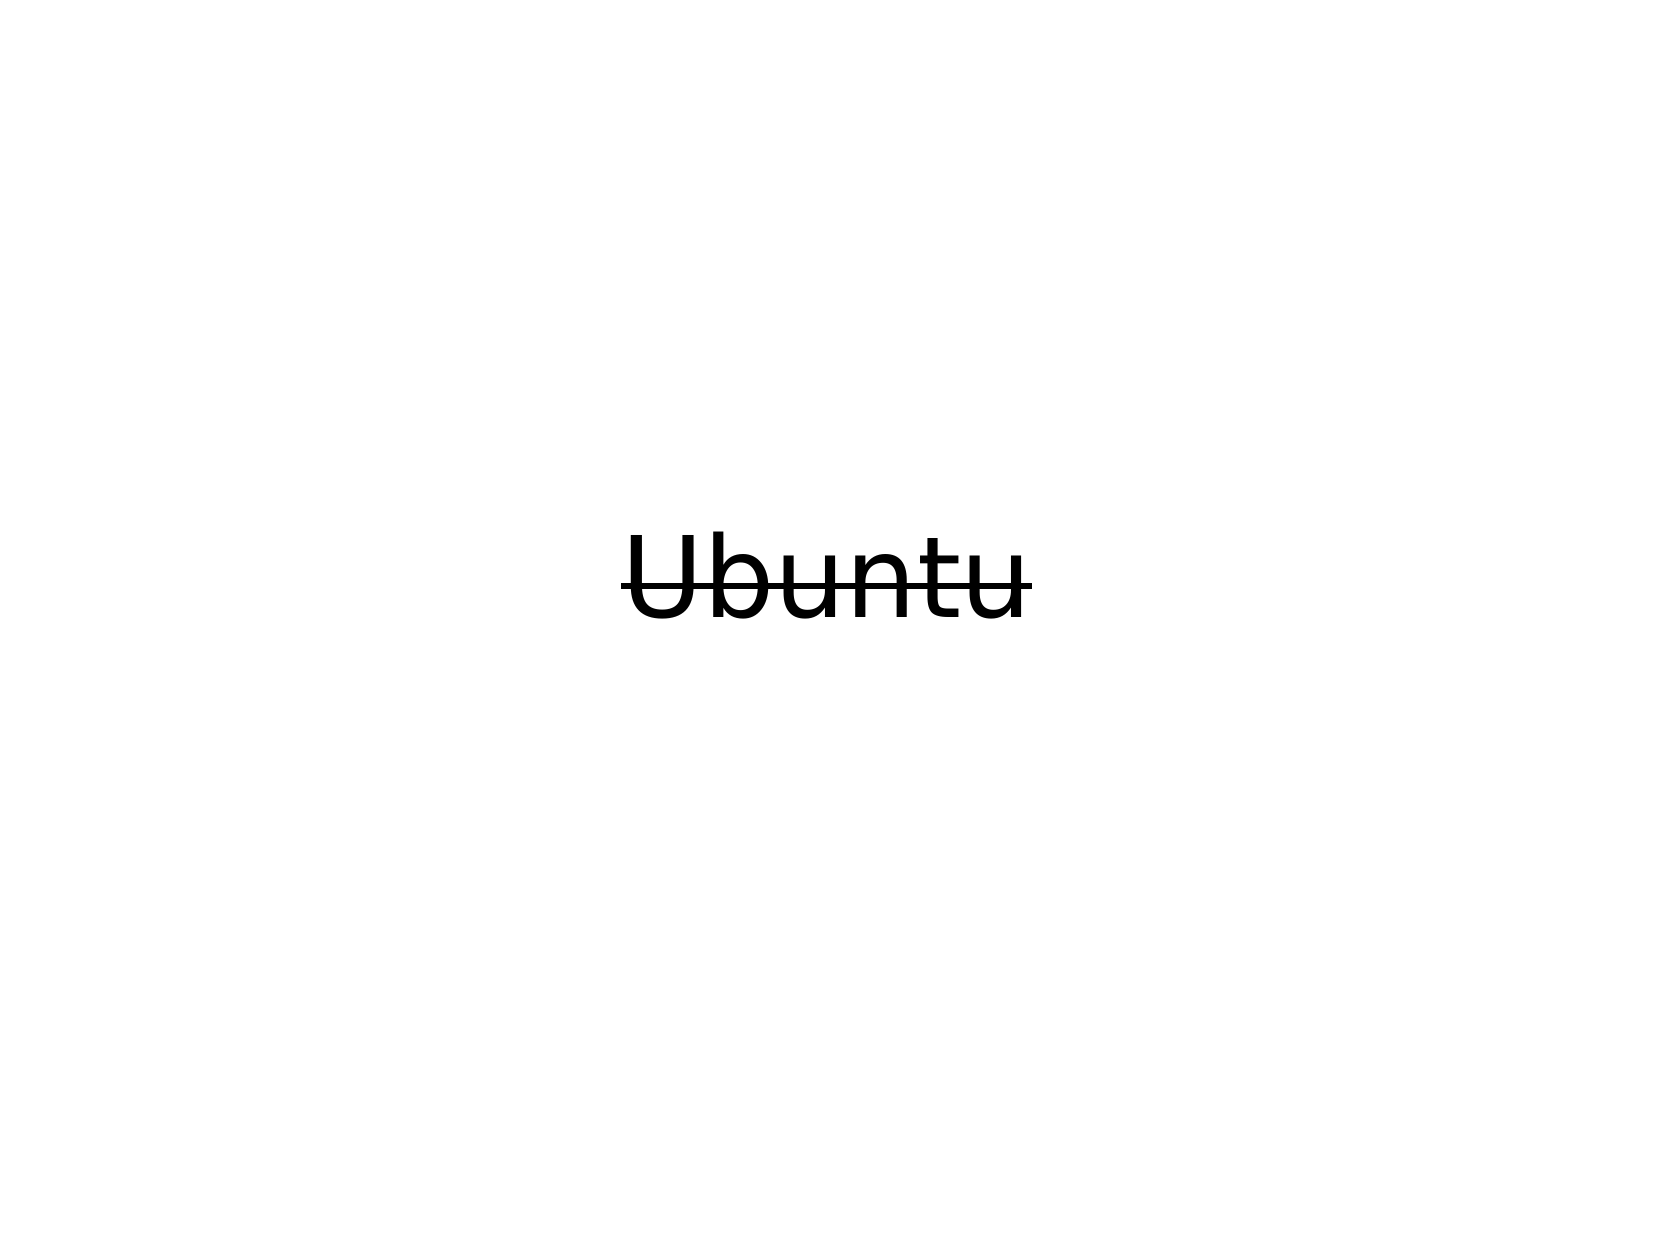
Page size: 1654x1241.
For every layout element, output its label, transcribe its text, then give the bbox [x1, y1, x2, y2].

subtitle Ubuntu [82, 49, 1571, 1109]
